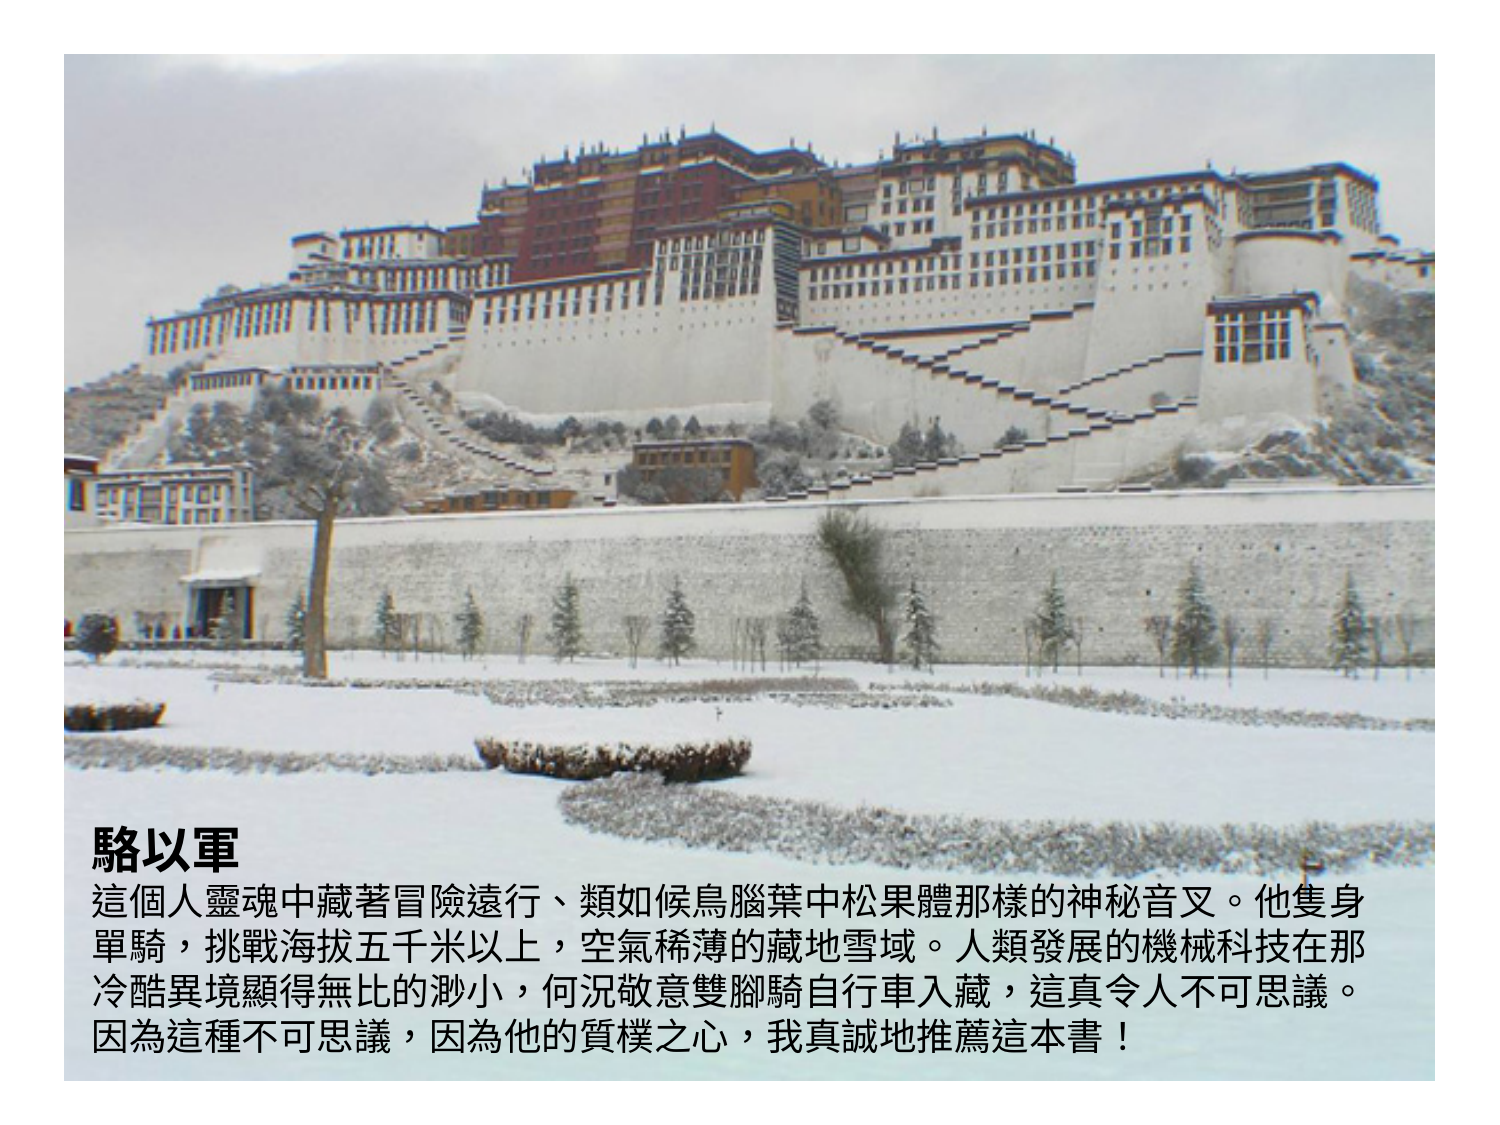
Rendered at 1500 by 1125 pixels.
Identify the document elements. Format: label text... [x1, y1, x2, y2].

text_box 駱以軍 這個人靈魂中藏著冒險遠行、類如候鳥腦葉中松果體那樣的神秘音叉。他隻身單騎，挑戰海拔五千米以上，空氣稀薄的藏地雪域。人類發展的機械科技在那冷酷異境顯得無比的渺小，何況敬意雙腳騎自行車入藏，這真令人不可思議。因為這種不可思議，因為他的質樸之心，我真誠地推薦這本書！ [76, 810, 1415, 1075]
picture [64, 54, 1435, 1081]
